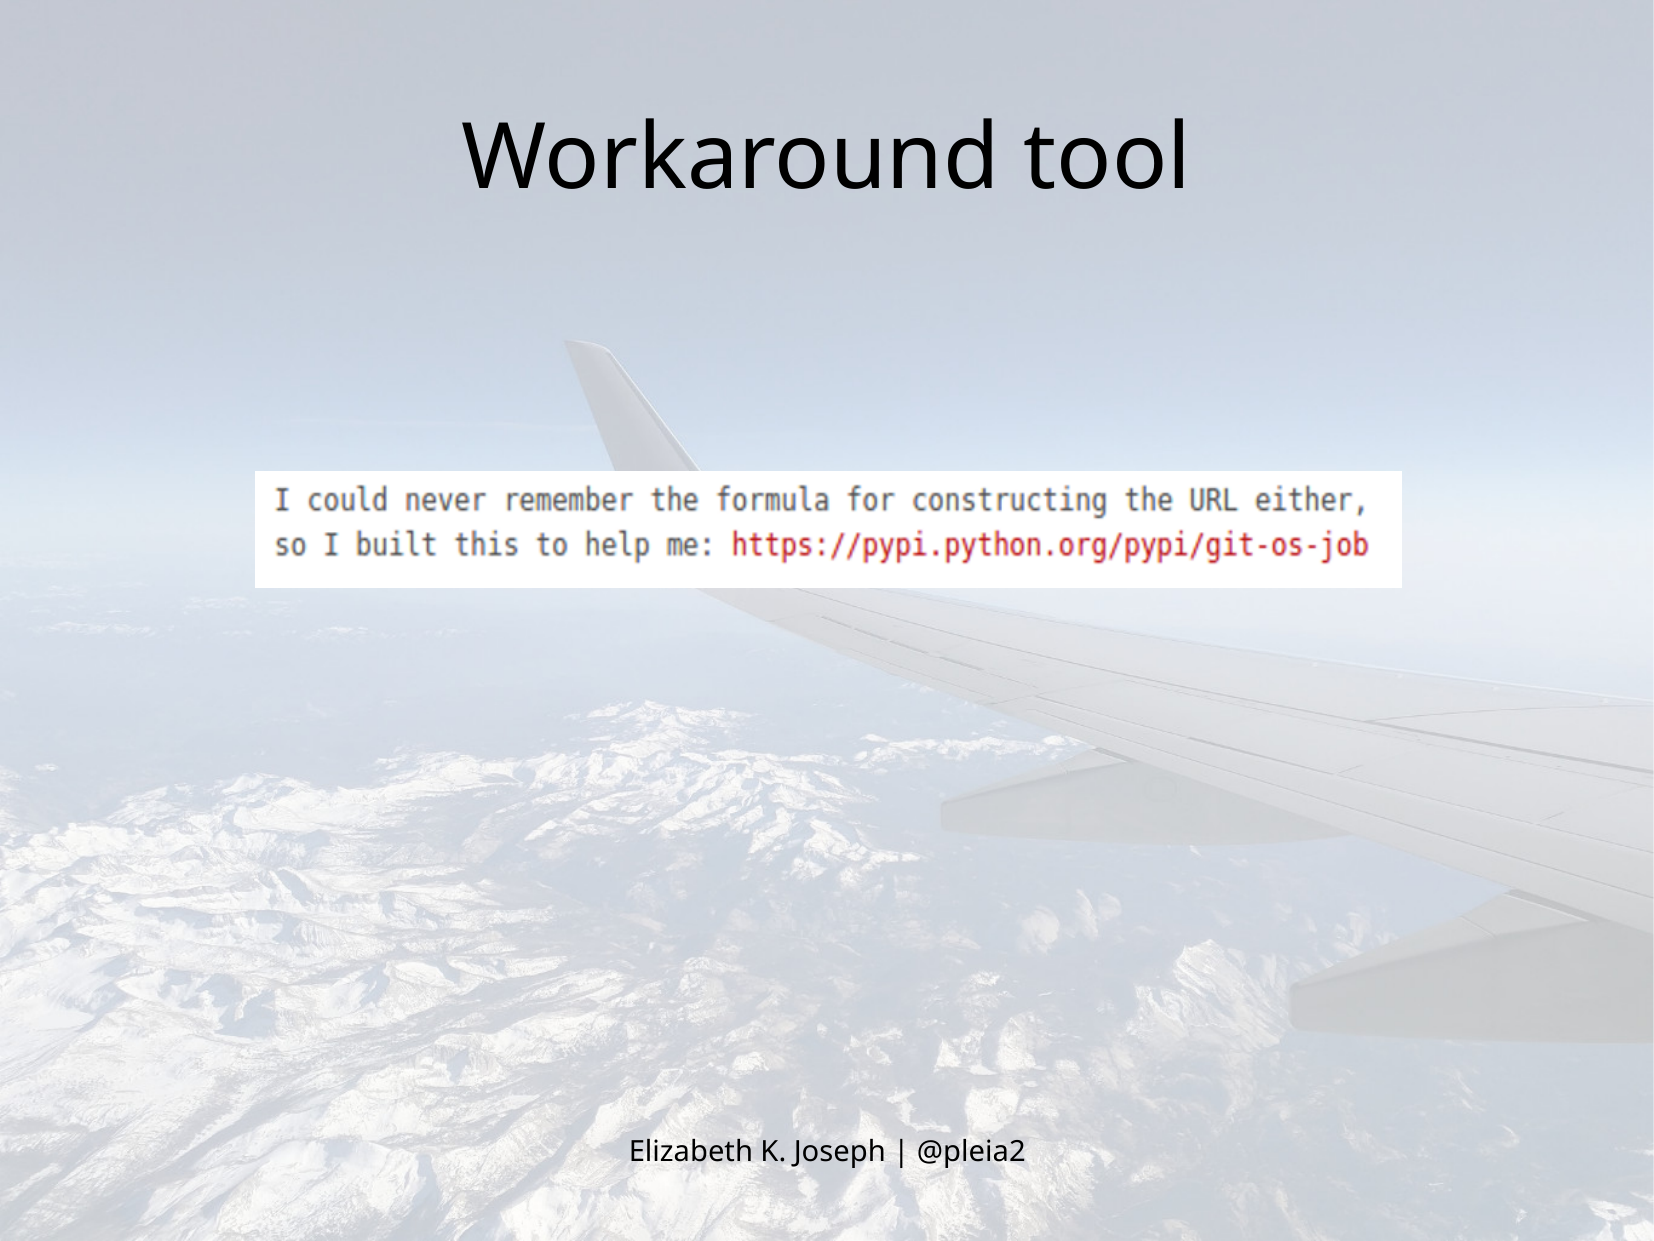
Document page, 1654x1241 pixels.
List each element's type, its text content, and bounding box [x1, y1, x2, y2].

title Workaround tool [82, 49, 1571, 257]
picture [0, 0, 1654, 1241]
